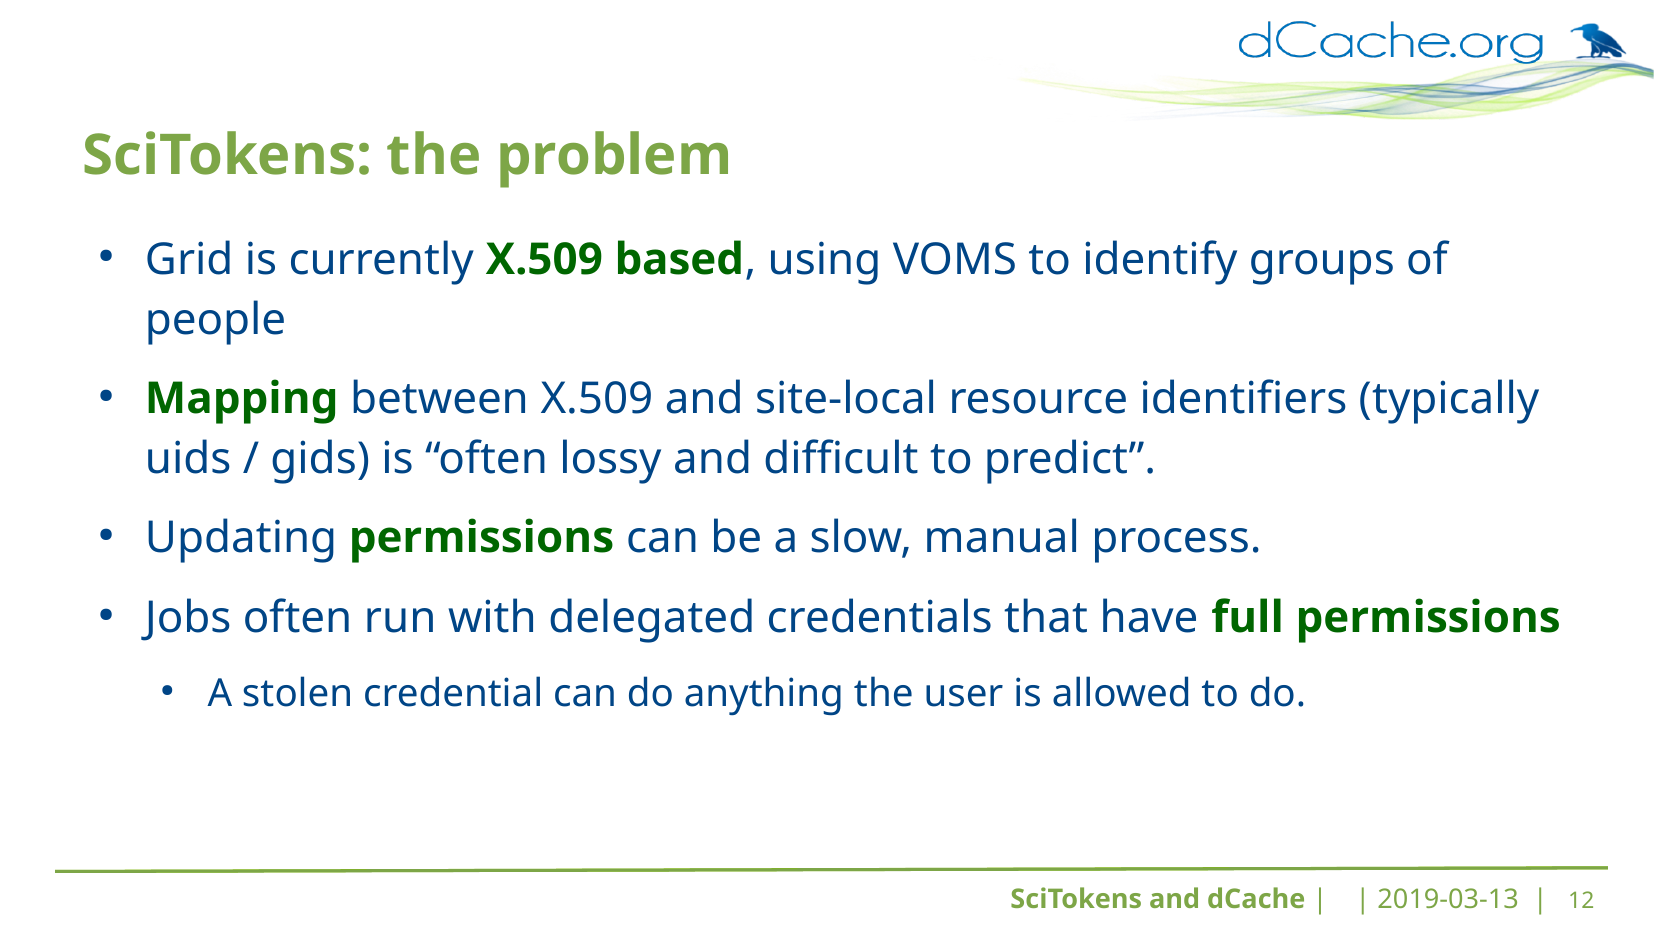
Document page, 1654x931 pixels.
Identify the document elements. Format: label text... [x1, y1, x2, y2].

picture [956, 12, 1654, 127]
list Grid is currently X.509 based, using VOMS to identify groups of people Mapping between X.509 and site-local resource identifiers (typically uids / gids) is “often lossy and difficult to predict”. Updating permissions can be a slow, manual process. Jobs often run with delegated credentials that have full permissions A stolen credential can do anything the user is allowed to do. [82, 227, 1571, 767]
title SciTokens: the problem [82, 116, 1605, 189]
